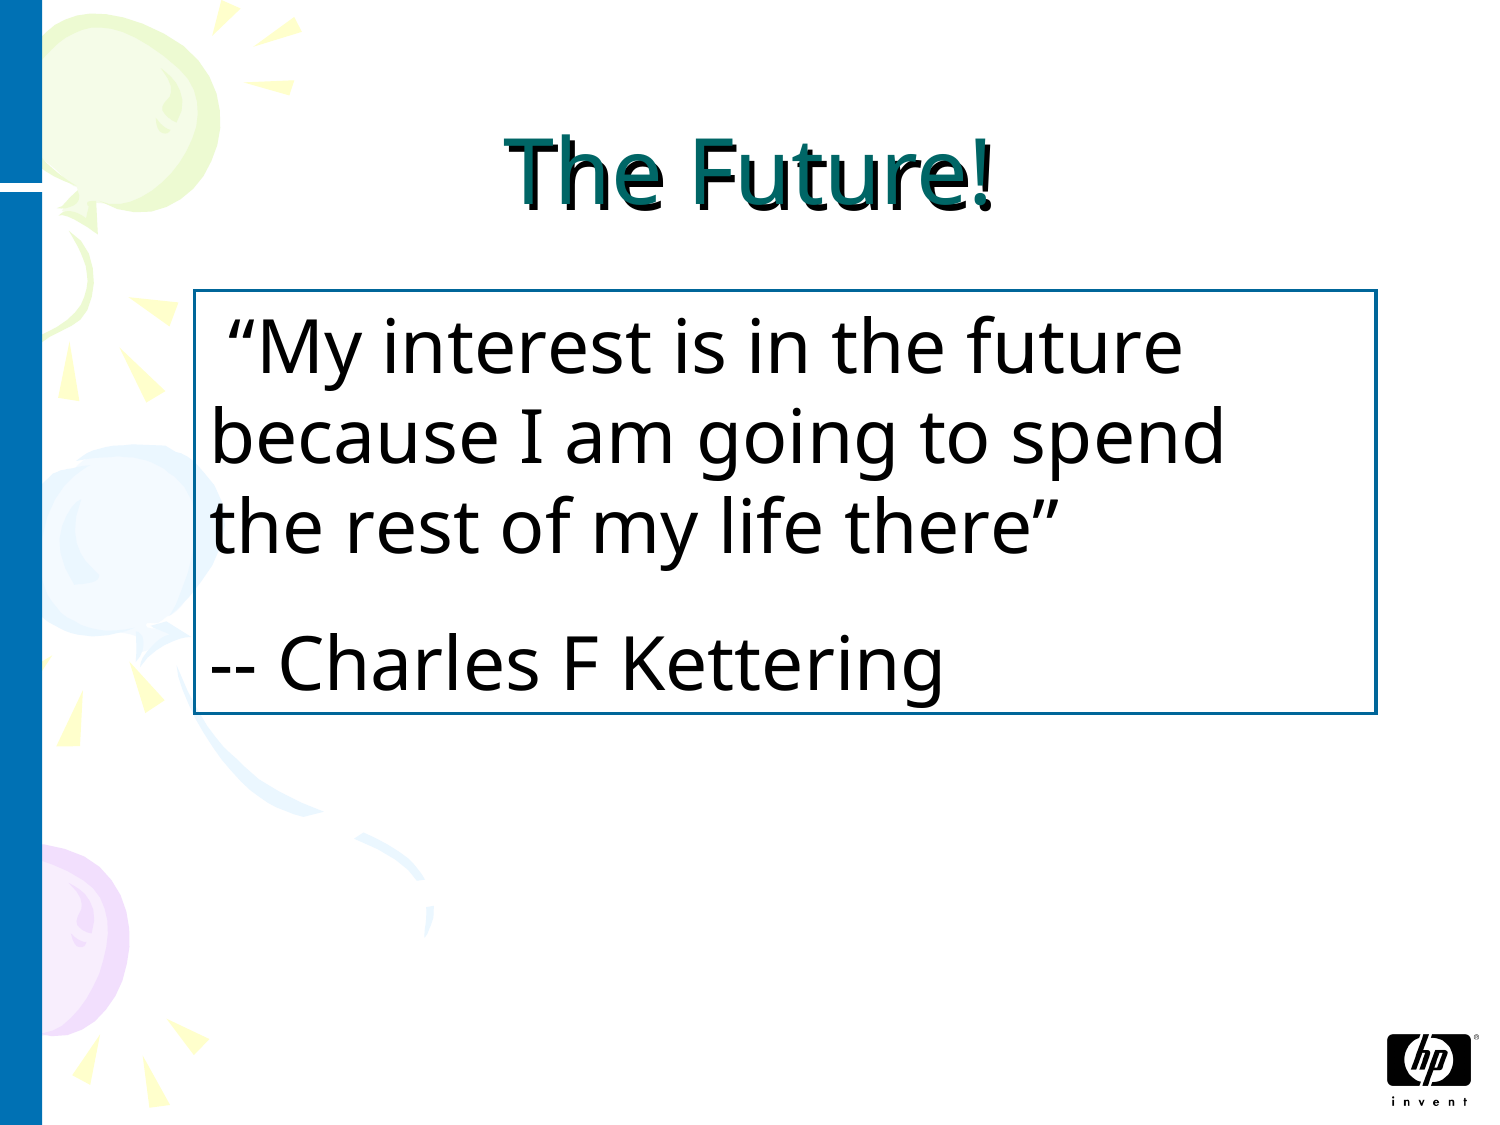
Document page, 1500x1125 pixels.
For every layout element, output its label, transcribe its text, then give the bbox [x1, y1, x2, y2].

picture [1387, 1034, 1479, 1106]
text_box “My interest is in the future because I am going to spend the rest of my life there” -- Charles F Kettering [194, 290, 1377, 714]
title The Future! [72, 16, 1426, 233]
